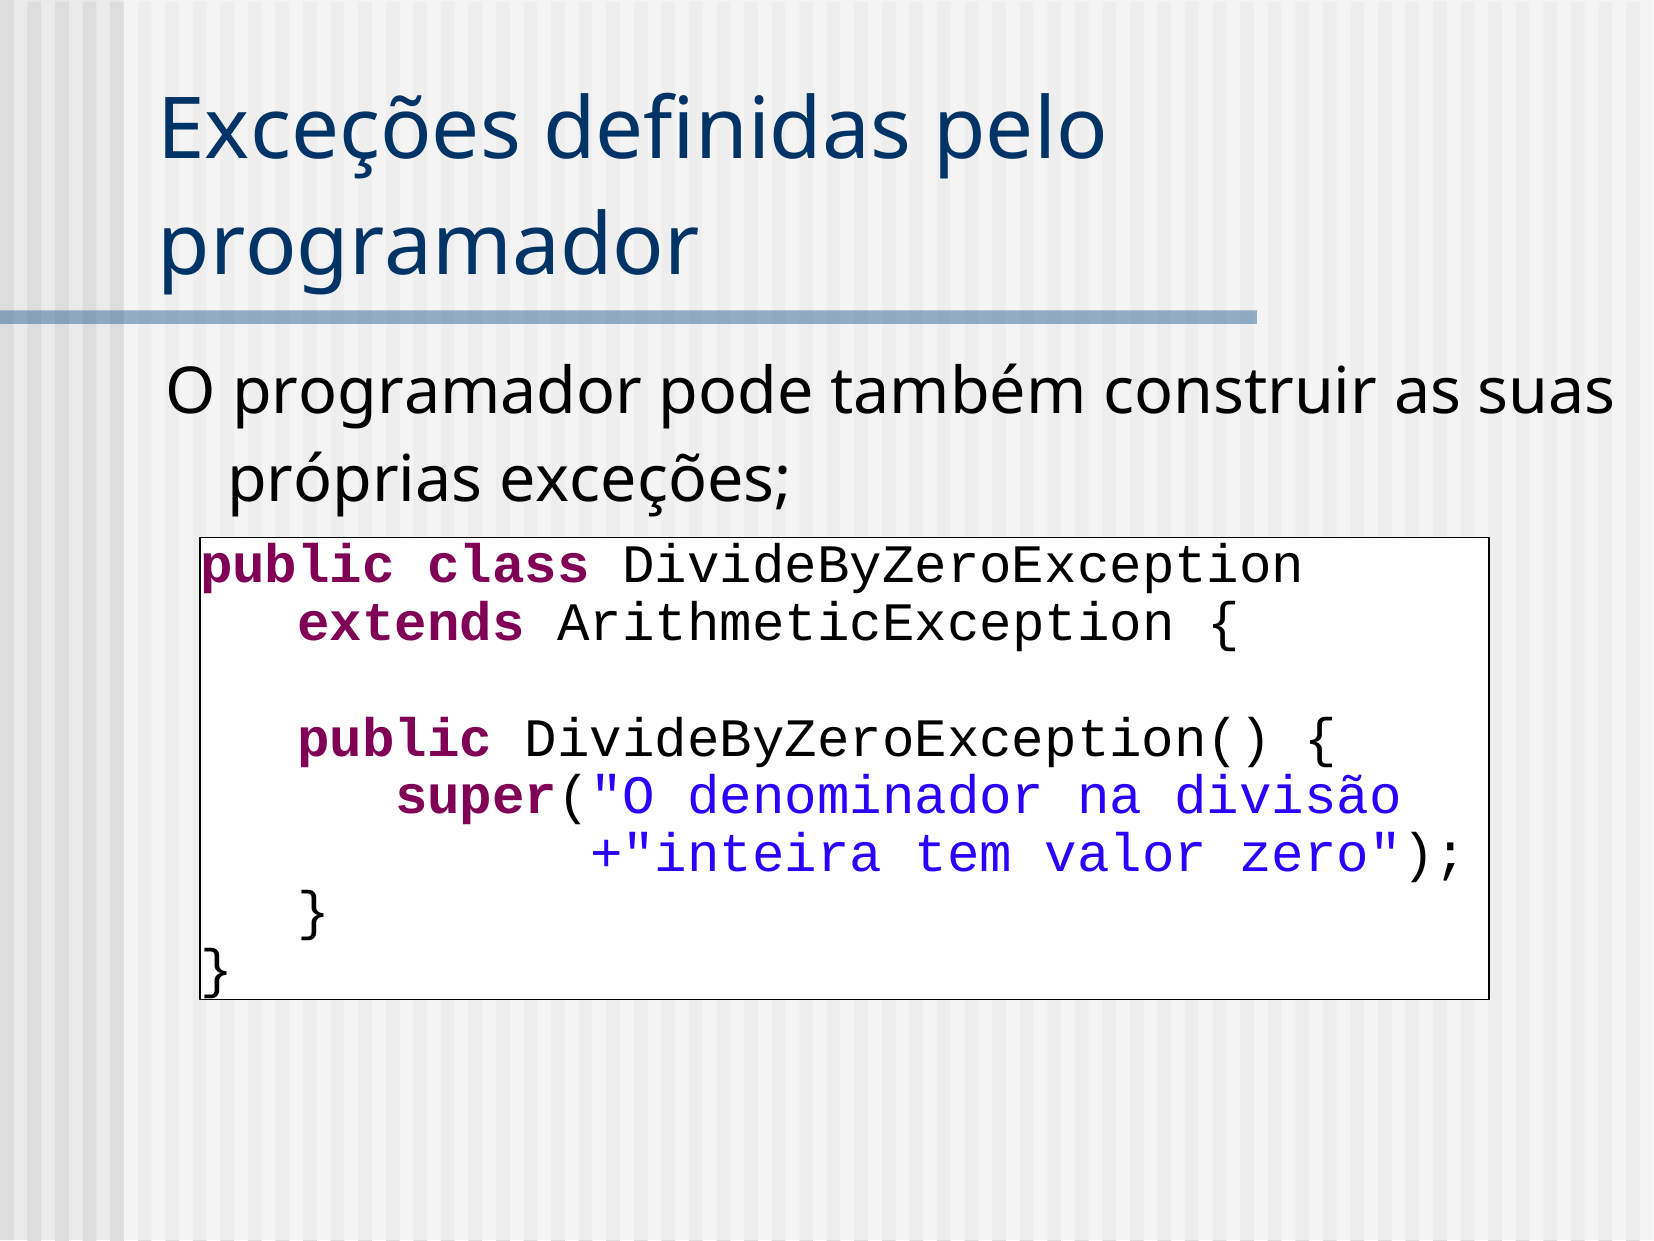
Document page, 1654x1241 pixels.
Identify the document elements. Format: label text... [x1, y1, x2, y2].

text_box public class DivideByZeroException extends ArithmeticException { public DivideByZeroException() { super("O denominador na divisão +"inteira tem valor zero"); } } [199, 537, 1489, 1000]
list O programador pode também construir as suas próprias exceções; [165, 344, 1633, 500]
title Exceções definidas pelo programador [157, 80, 1635, 286]
